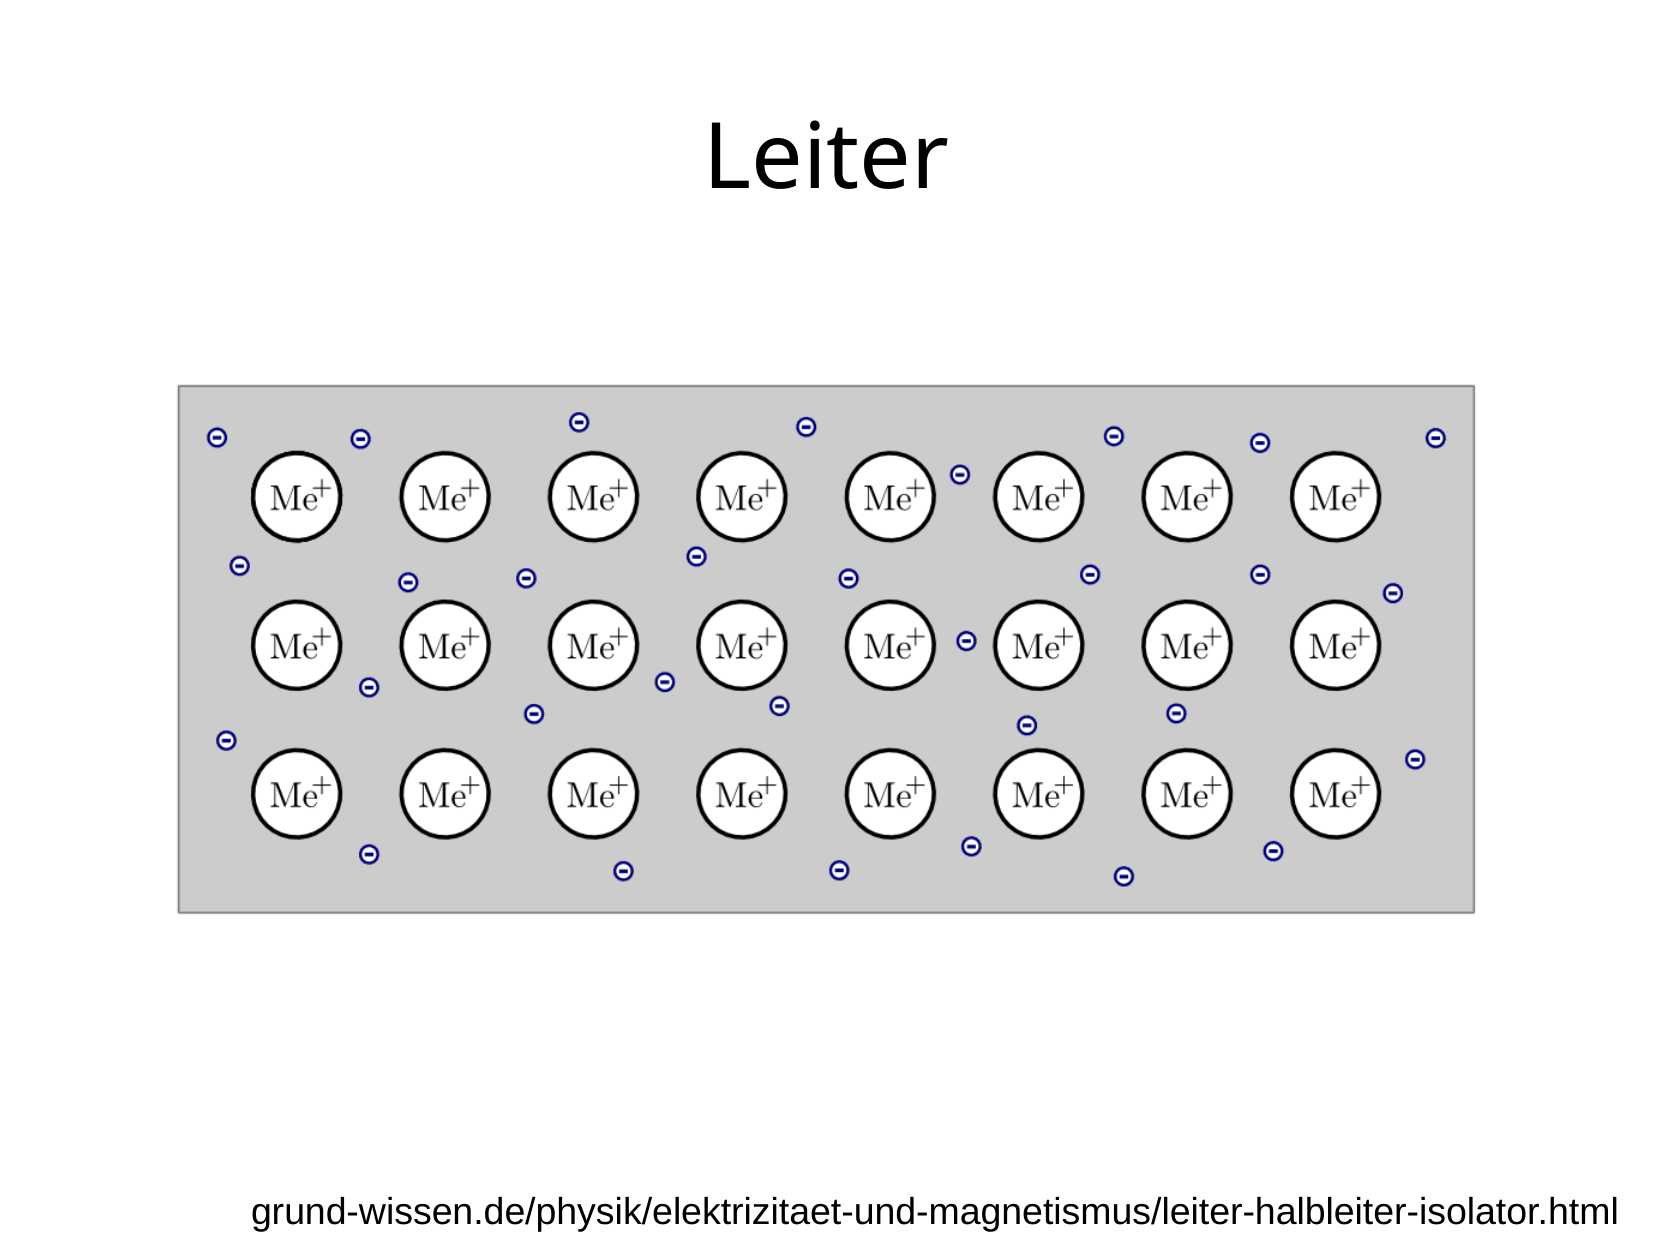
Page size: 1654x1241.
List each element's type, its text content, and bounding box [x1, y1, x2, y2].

picture [82, 290, 1571, 1010]
text_box grund-wissen.de/physik/elektrizitaet-und-magnetismus/leiter-halbleiter-isolator.html [236, 1183, 1654, 1241]
title Leiter [82, 49, 1571, 257]
